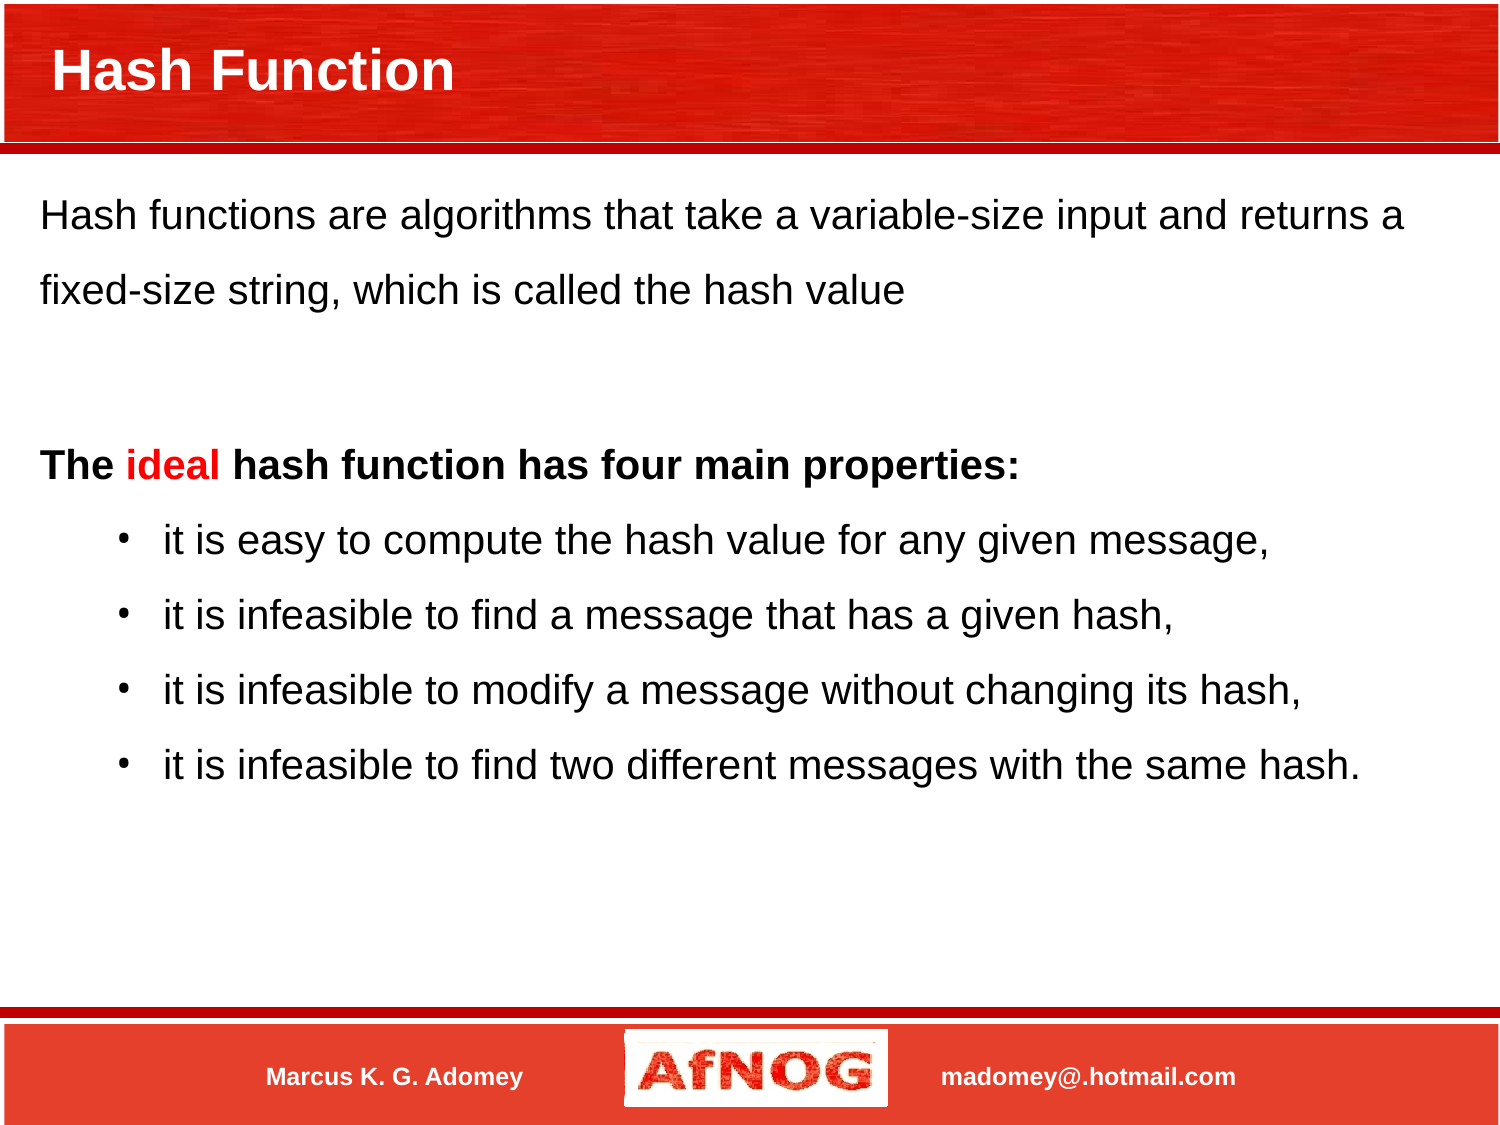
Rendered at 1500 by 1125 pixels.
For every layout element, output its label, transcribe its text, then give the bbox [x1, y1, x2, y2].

text_box Hash functions are algorithms that take a variable-size input and returns a fixed-size string, which is called the hash value The ideal hash function has four main properties: it is easy to compute the hash value for any given message, it is infeasible to find a message that has a given hash, it is infeasible to modify a message without changing its hash, it is infeasible to find two different messages with the same hash. [24, 155, 1450, 903]
text_box Hash Function [36, 24, 663, 111]
